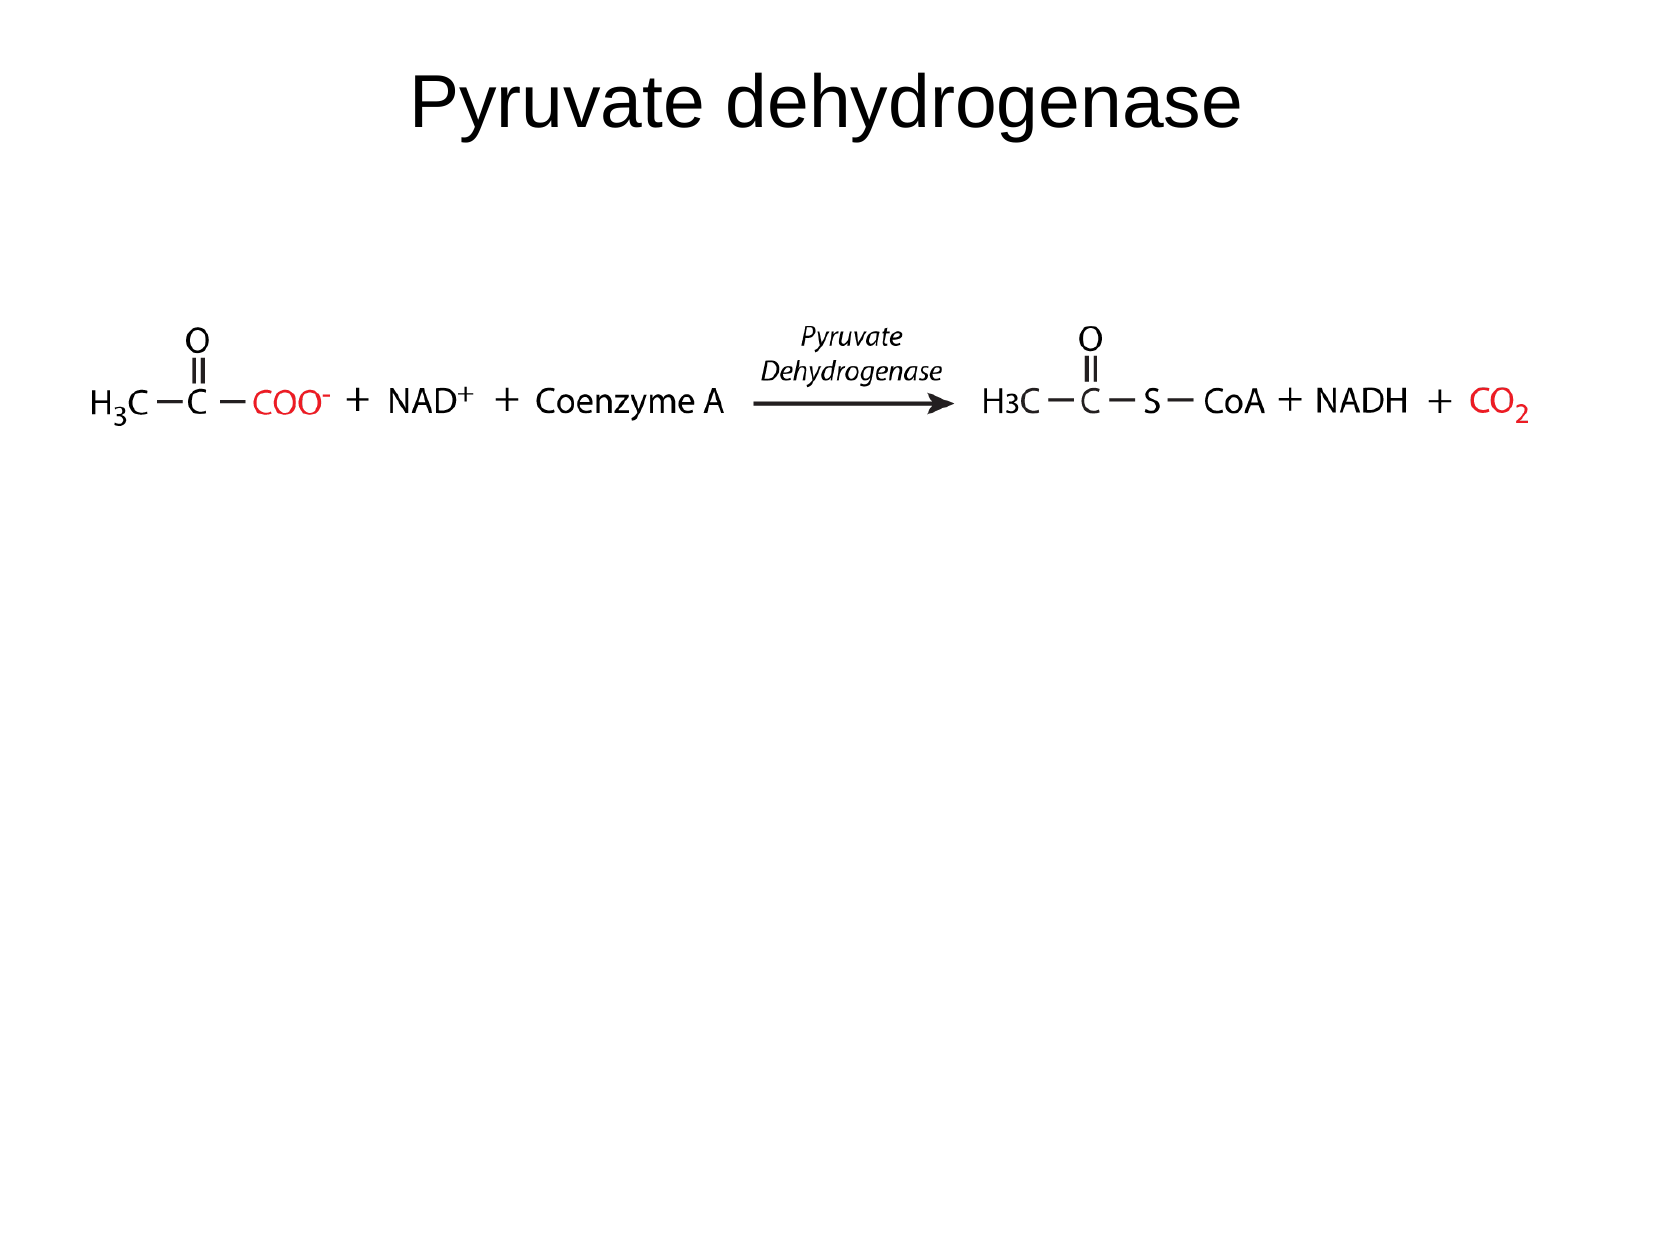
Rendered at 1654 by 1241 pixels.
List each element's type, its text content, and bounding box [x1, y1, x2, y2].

title Pyruvate dehydrogenase [82, 49, 1571, 150]
picture [89, 320, 1529, 434]
